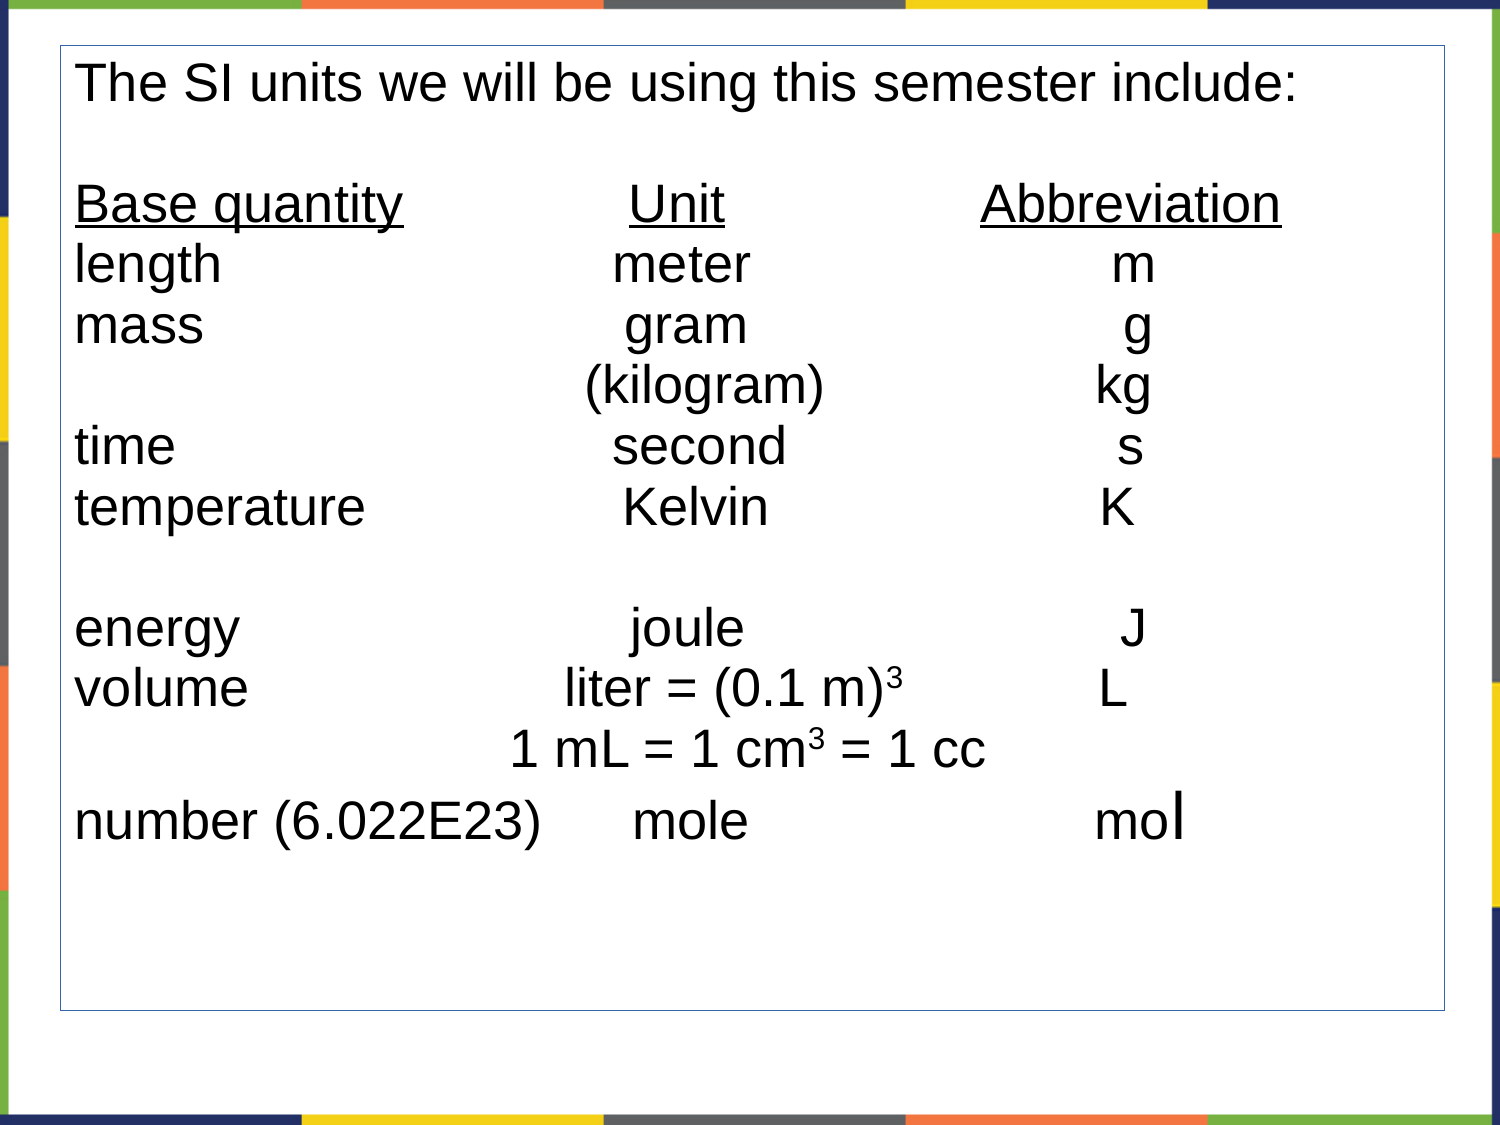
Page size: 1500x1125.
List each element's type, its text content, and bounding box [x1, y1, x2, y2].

picture [0, 0, 1500, 1125]
text_box The SI units we will be using this semester include: Base quantity Unit Abbreviation length meter m mass gram g (kilogram) kg time second s temperature Kelvin K energy joule J volume liter = (0.1 m)3 L 1 mL = 1 cm3 = 1 cc number (6.022E23) mole mol [60, 45, 1445, 1011]
